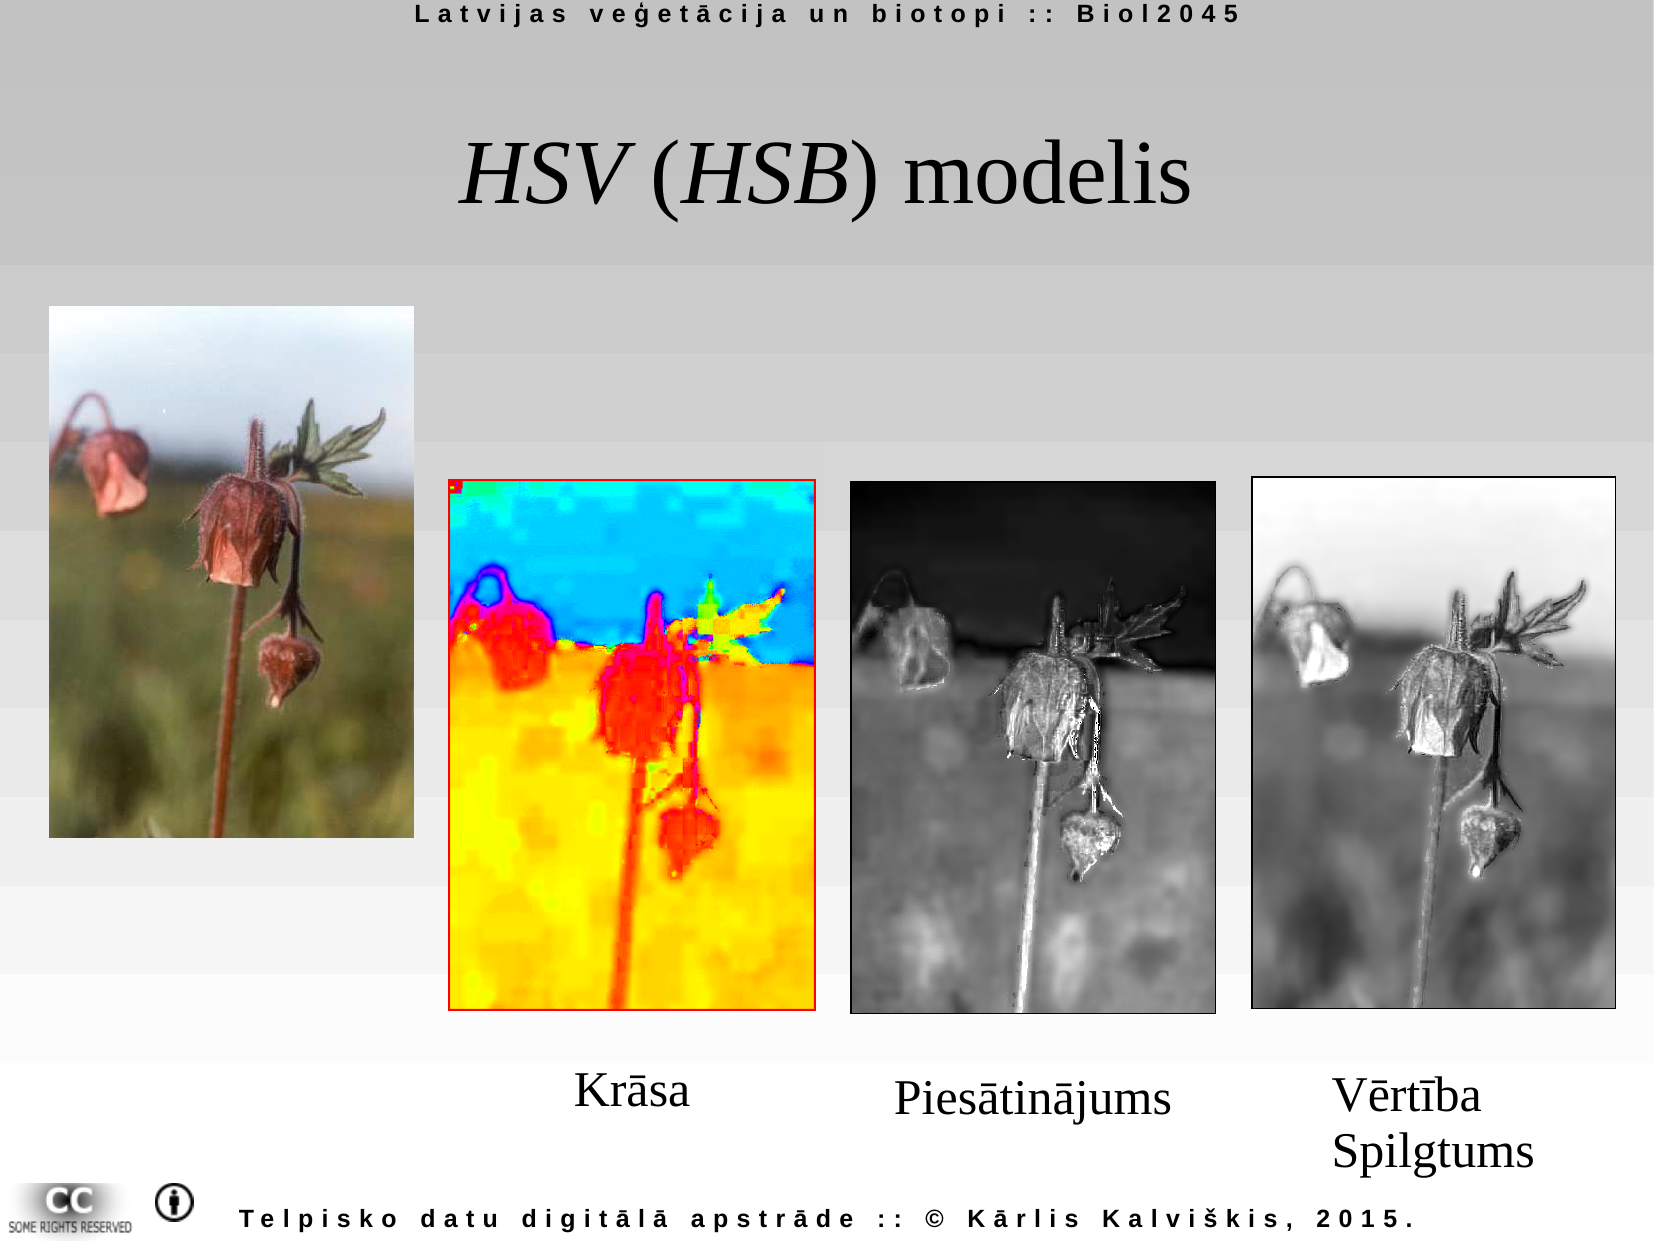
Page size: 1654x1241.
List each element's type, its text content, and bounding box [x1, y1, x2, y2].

text_box Piesātinājums [893, 1069, 1173, 1126]
picture [0, 0, 1654, 1241]
text_box Krāsa [573, 1062, 691, 1118]
title HSV (HSB) modelis [29, 49, 1625, 296]
text_box Vērtība Spilgtums [1331, 1067, 1535, 1178]
